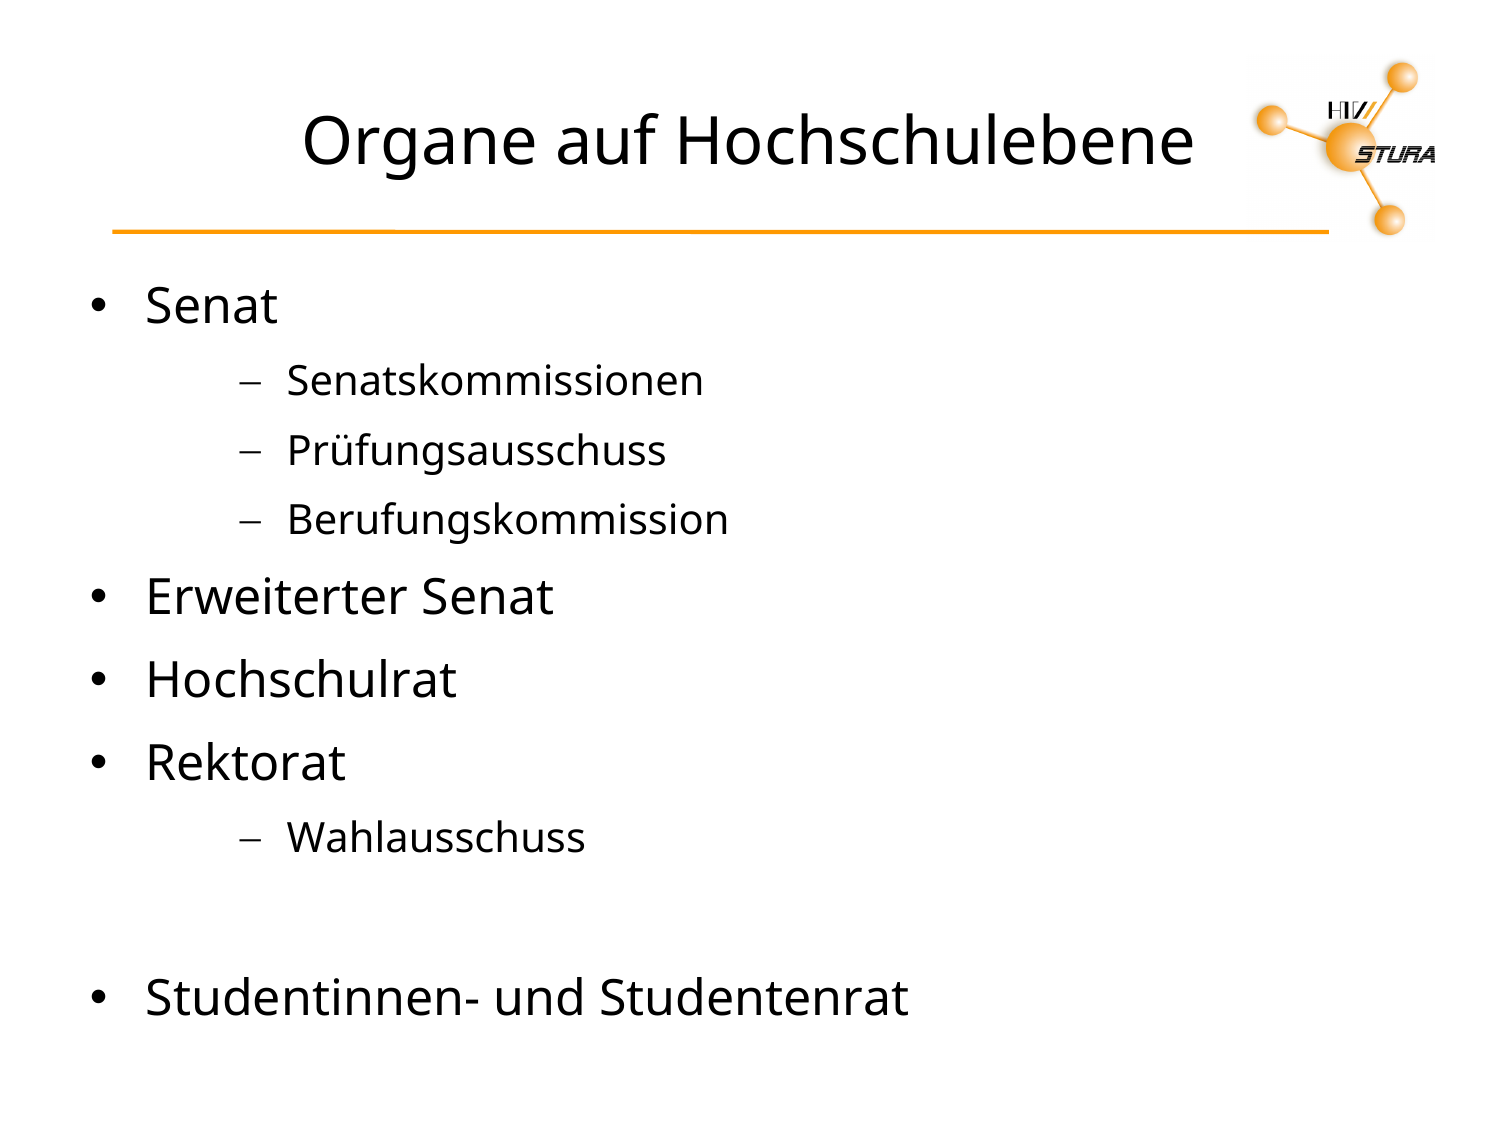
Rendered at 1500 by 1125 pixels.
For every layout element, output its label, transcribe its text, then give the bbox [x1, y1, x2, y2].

list Senat Senatskommissionen Prüfungsausschuss Berufungskommission Erweiterter Senat Hochschulrat Rektorat Wahlausschuss Studentinnen- und Studentenrat [75, 262, 1426, 1063]
picture [1246, 54, 1435, 242]
title Organe auf Hochschulebene [74, 45, 1424, 233]
